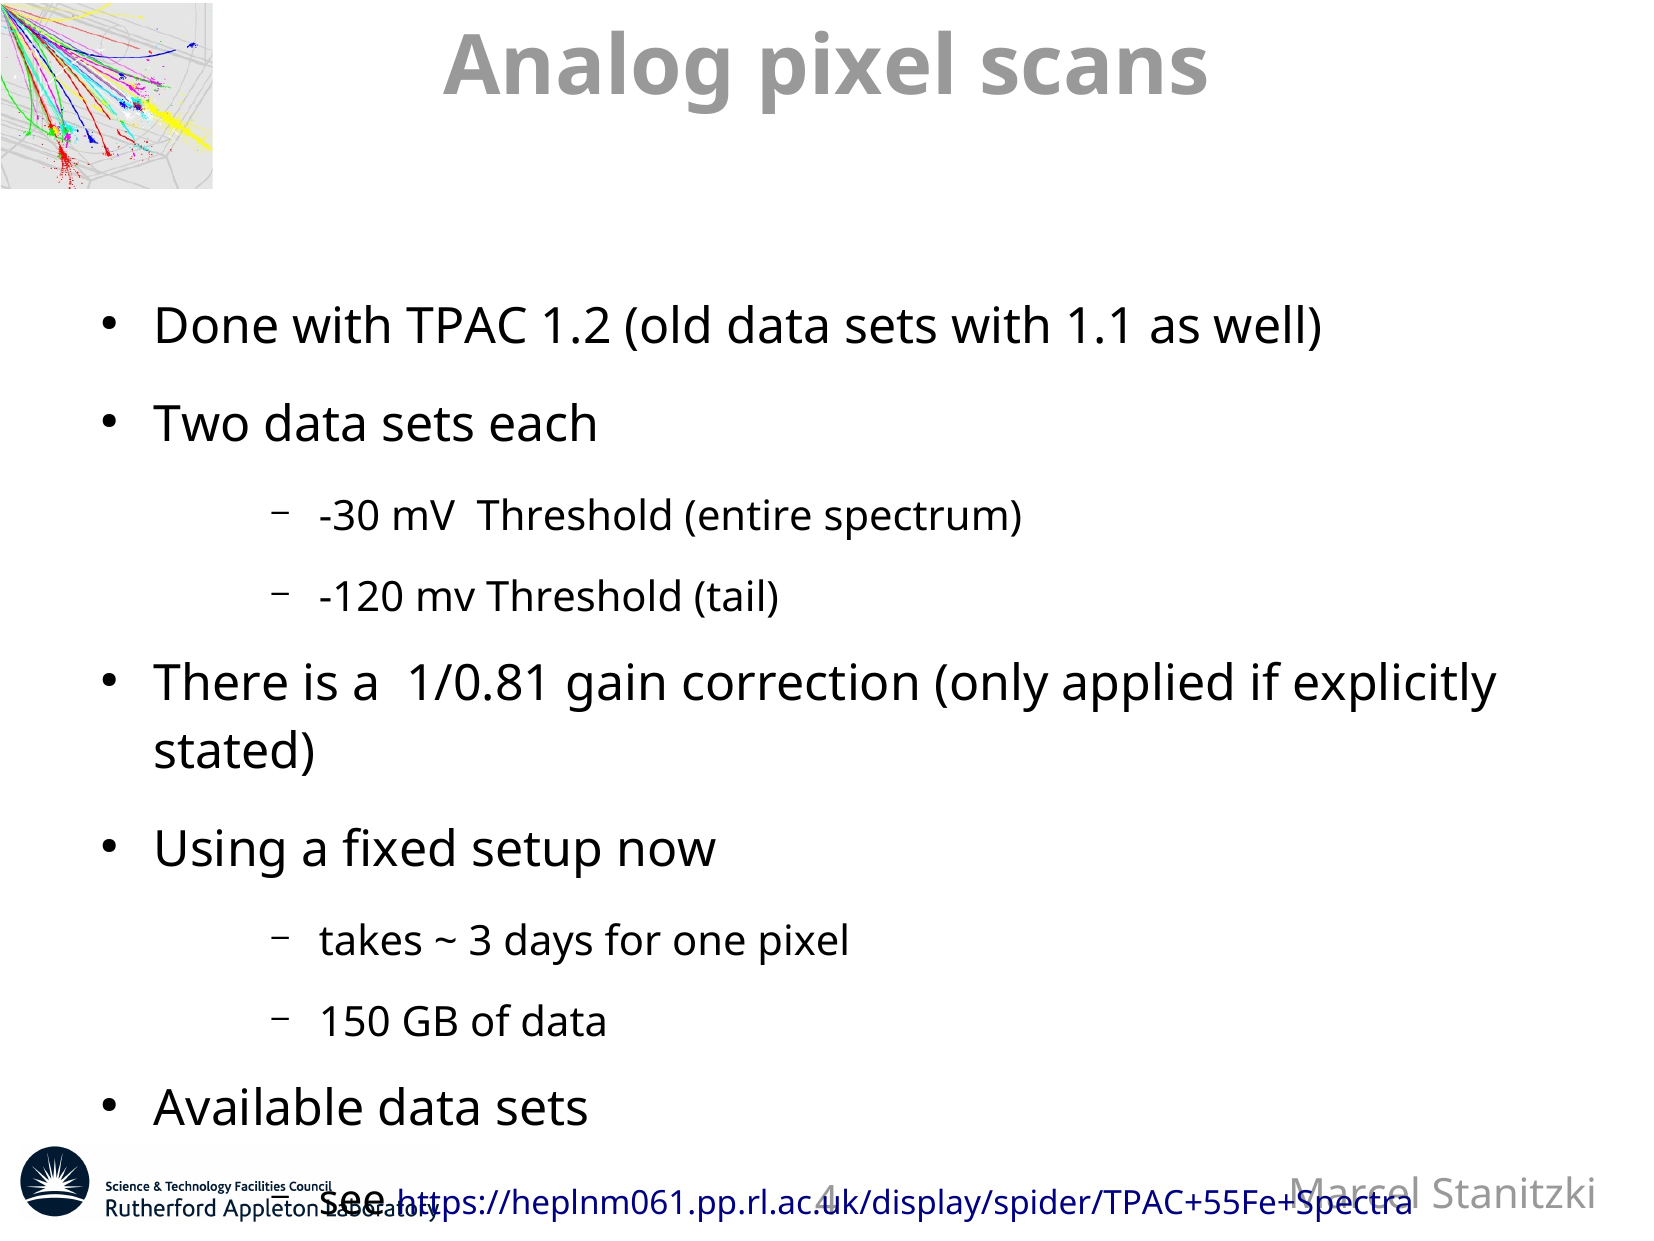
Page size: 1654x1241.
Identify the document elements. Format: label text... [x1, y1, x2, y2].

list Done with TPAC 1.2 (old data sets with 1.1 as well) Two data sets each -30 mV Threshold (entire spectrum) -120 mv Threshold (tail) There is a 1/0.81 gain correction (only applied if explicitly stated) Using a fixed setup now takes ~ 3 days for one pixel 150 GB of data Available data sets see https://heplnm061.pp.rl.ac.uk/display/spider/TPAC+55Fe+Spectra [82, 290, 1571, 1221]
picture [19, 1145, 439, 1222]
title Analog pixel scans [203, 5, 1451, 119]
picture [0, 3, 213, 189]
